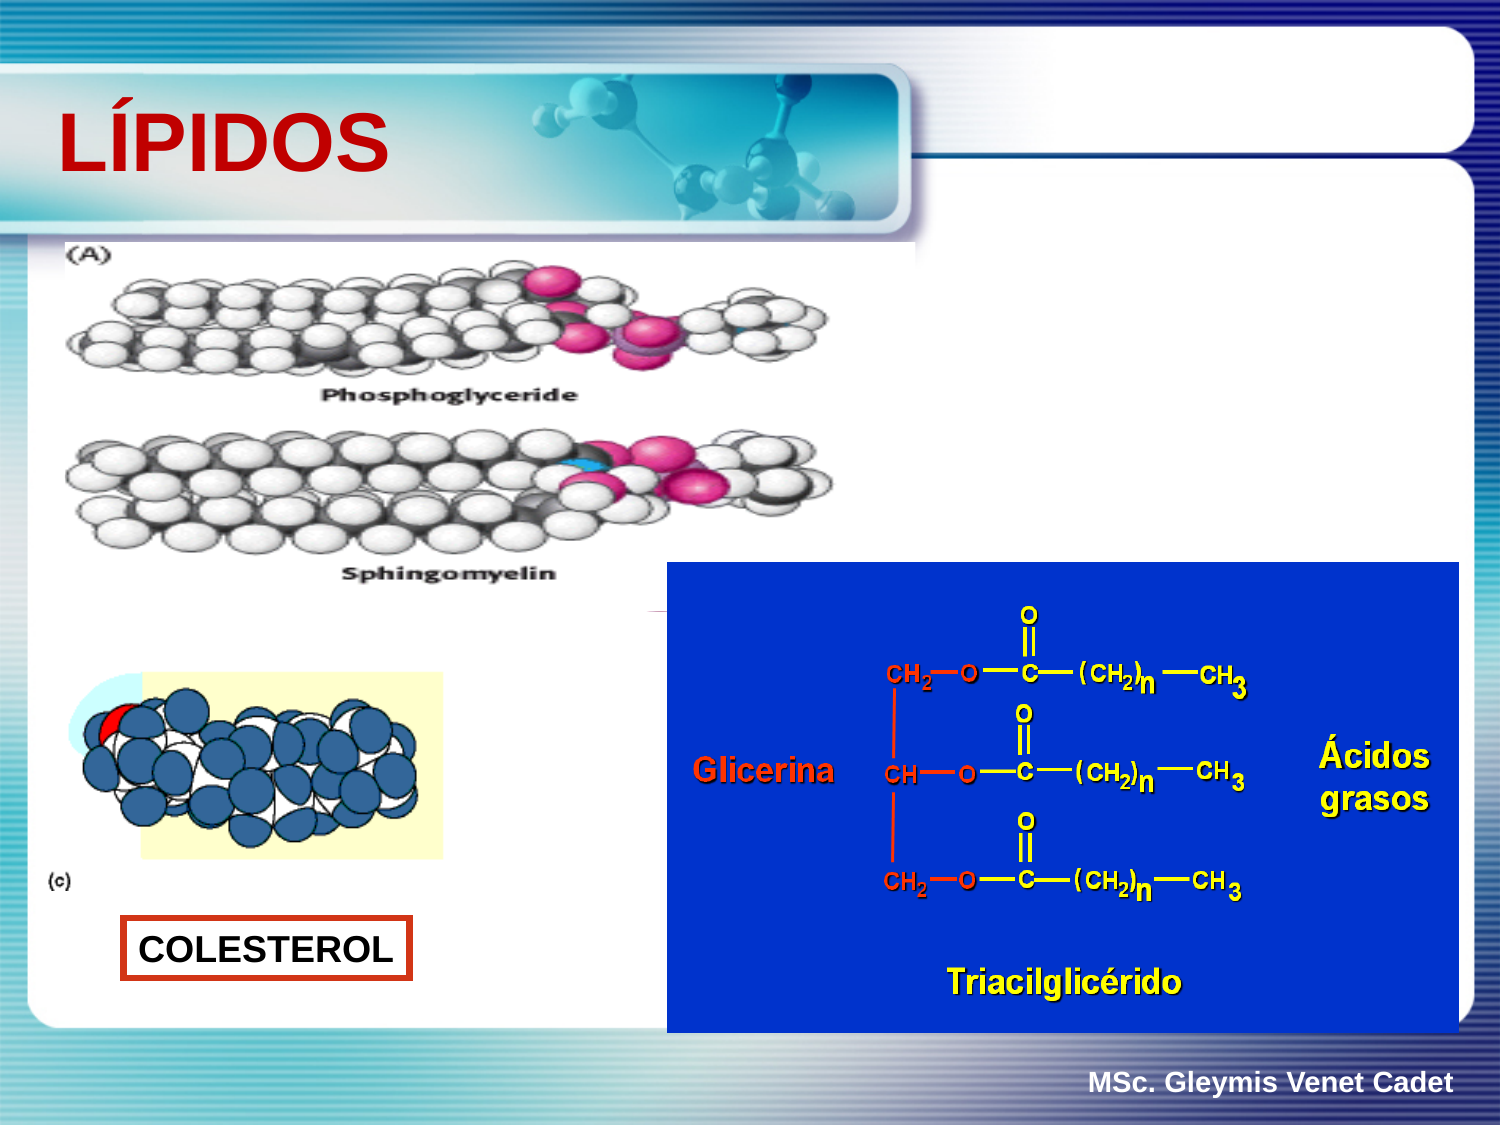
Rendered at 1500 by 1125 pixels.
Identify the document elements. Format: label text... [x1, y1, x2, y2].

title LÍPIDOS [42, 76, 491, 201]
text_box COLESTEROL [123, 918, 410, 978]
picture [0, 0, 1500, 1125]
text_box MSc. Gleymis Venet Cadet [1073, 1056, 1478, 1106]
